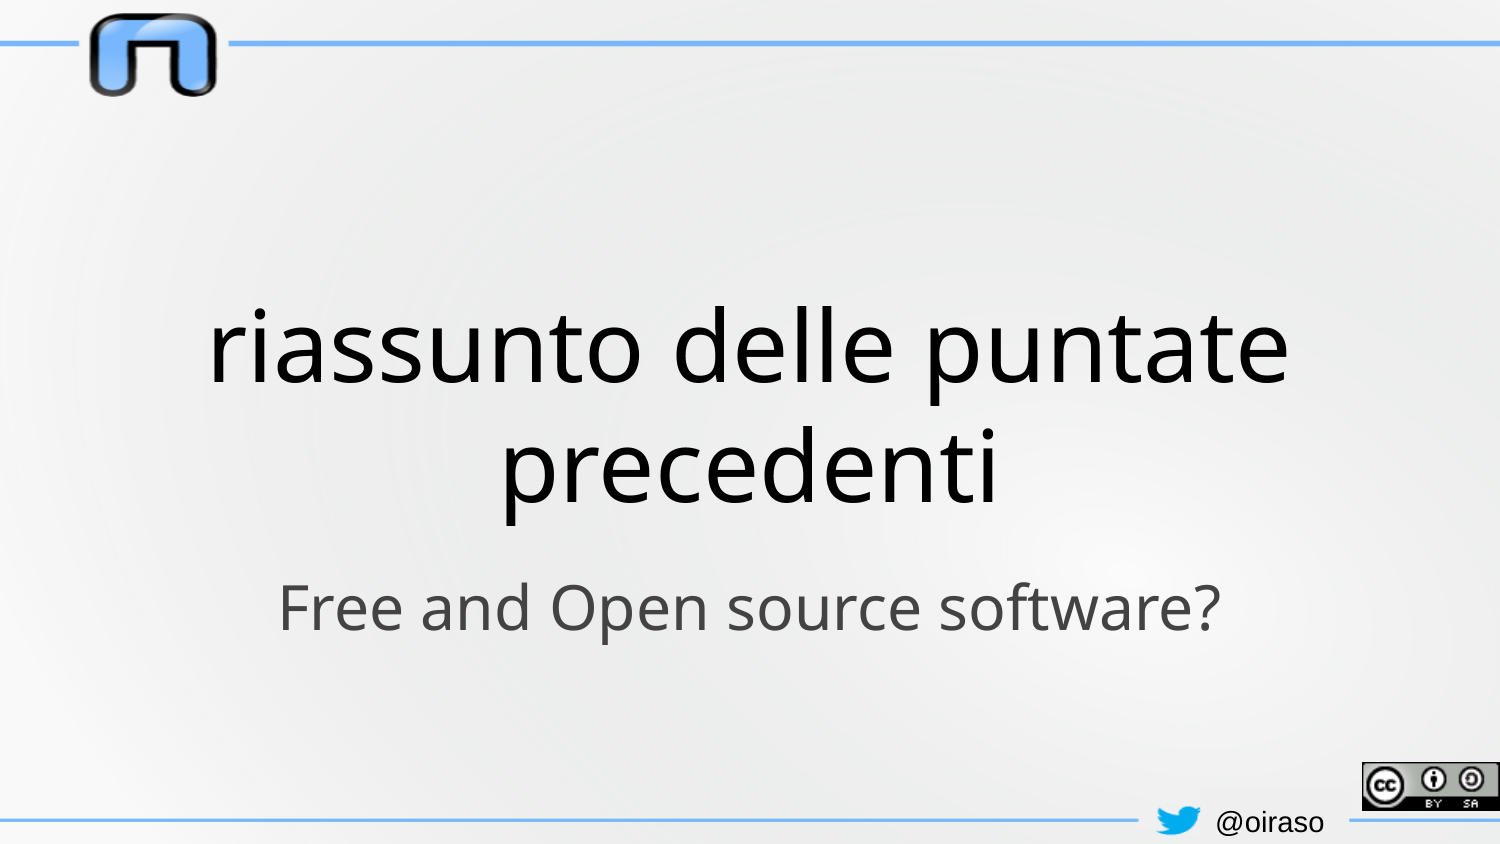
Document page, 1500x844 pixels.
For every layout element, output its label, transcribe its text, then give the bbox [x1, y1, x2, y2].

subtitle Free and Open source software? [112, 553, 1388, 683]
title riassunto delle puntate precedenti [112, 347, 1388, 538]
picture [0, 0, 1500, 844]
text_box @oirasor [1200, 788, 1350, 844]
